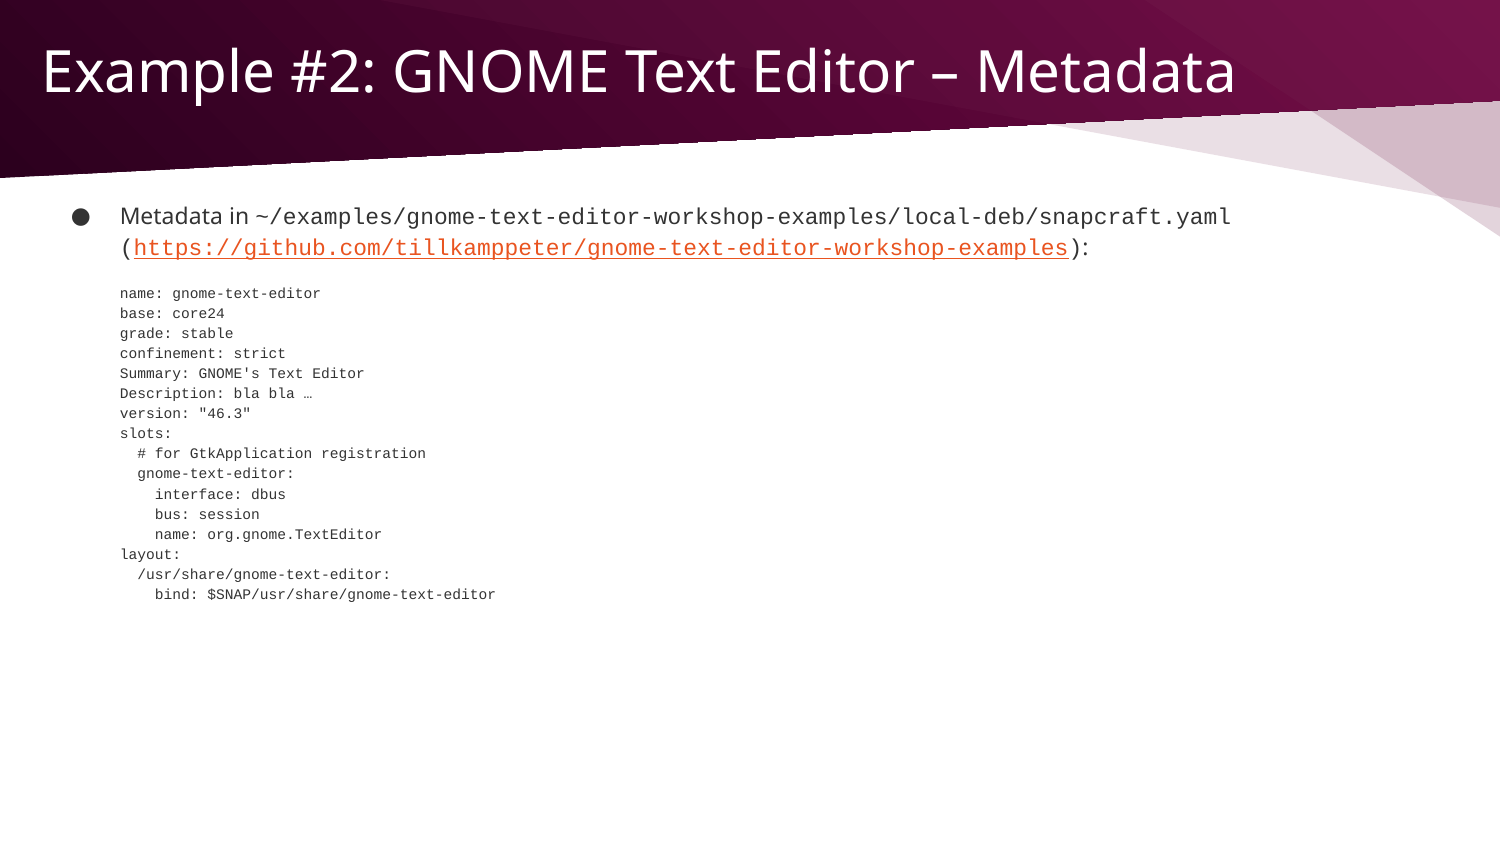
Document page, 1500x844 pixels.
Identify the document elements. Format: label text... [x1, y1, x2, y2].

list Metadata in ~/examples/gnome-text-editor-workshop-examples/local-deb/snapcraft.yaml (https://github.com/tillkamppeter/gnome-text-editor-workshop-examples): name: gnome-text-editor base: core24 grade: stable confinement: strict Summary: GNOME's Text Editor Description: bla bla … version: "46.3" slots: # for GtkApplication registration gnome-text-editor: interface: dbus bus: session name: org.gnome.TextEditor layout: /usr/share/gnome-text-editor: bind: $SNAP/usr/share/gnome-text-editor [33, 191, 1323, 752]
title Example #2: GNOME Text Editor – Metadata [41, 5, 1336, 134]
